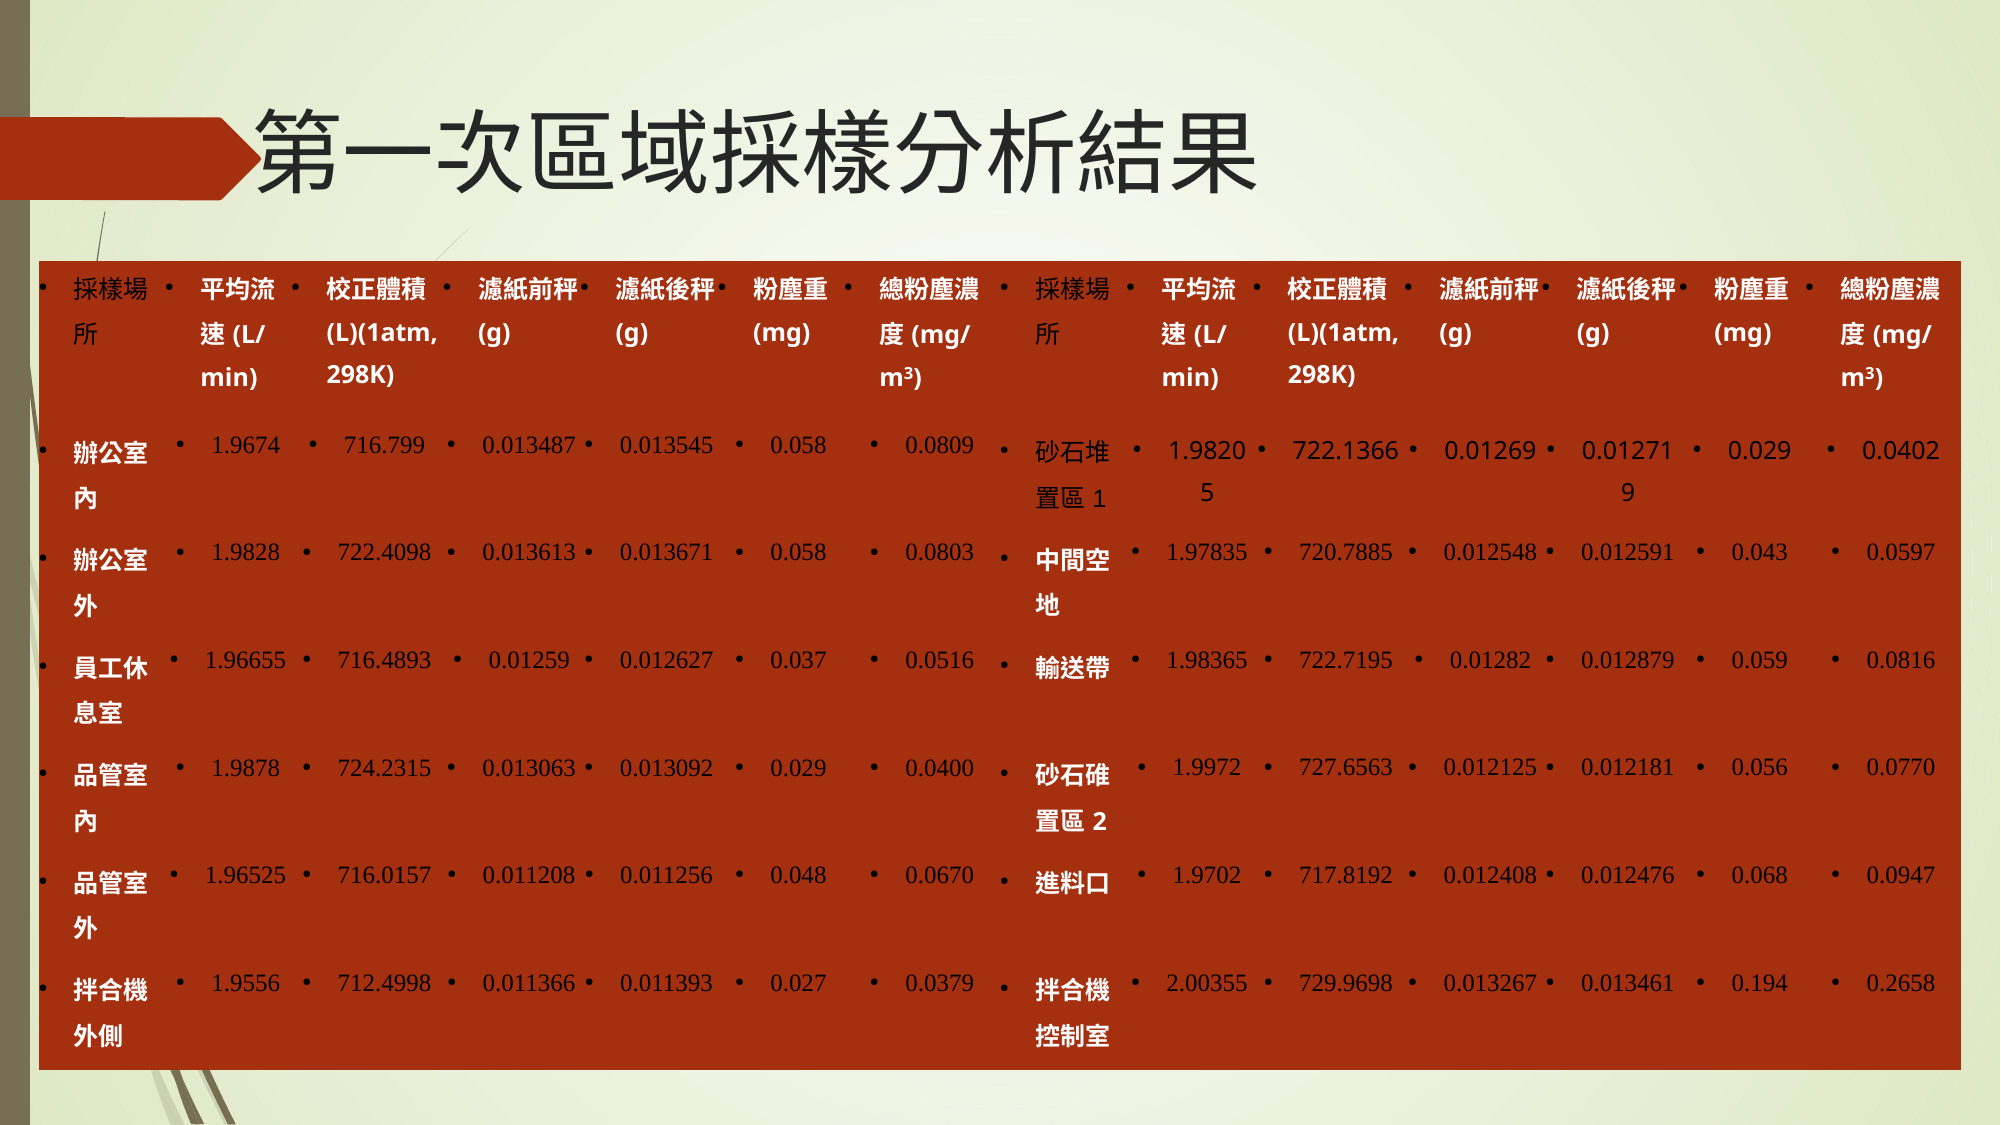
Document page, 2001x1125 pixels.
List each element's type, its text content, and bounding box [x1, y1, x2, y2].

table_header 粉塵重(mg) [1679, 261, 1805, 424]
table_cell 0.013613 [443, 532, 580, 639]
table_cell 716.4893 [291, 639, 443, 747]
table_cell 輸送帶 [1000, 639, 1126, 747]
table_cell 0.0803 [844, 532, 1000, 639]
table_cell 0.0400 [844, 747, 1000, 854]
table_cell 0.012591 [1542, 531, 1679, 639]
table_cell 0.043 [1679, 531, 1805, 639]
table_cell 1.9828 [165, 532, 291, 639]
table_cell 722.4098 [291, 532, 443, 639]
table_header 1.98205 [1126, 424, 1253, 531]
table_cell 0.012408 [1404, 854, 1542, 962]
table_cell 辦公室內 [39, 424, 165, 532]
table_header 0.0402 [1805, 424, 1961, 531]
table_header 砂石堆置區1 [1000, 424, 1126, 531]
table_header 總粉塵濃度(mg/m3) [1805, 261, 1961, 424]
table_cell 中間空地 [1000, 531, 1126, 639]
table_cell 712.4998 [291, 962, 443, 1070]
table_cell 0.013545 [580, 424, 718, 532]
table_cell 品管室內 [39, 747, 165, 854]
table_cell 0.037 [718, 639, 844, 747]
table_header 採樣場所 [39, 261, 165, 424]
table_cell 716.799 [291, 424, 443, 532]
table_header 總粉塵濃度(mg/m3) [844, 261, 1000, 424]
table_cell 729.9698 [1253, 962, 1404, 1070]
table_cell 0.011366 [443, 962, 580, 1070]
table_cell 0.012476 [1542, 854, 1679, 962]
table_cell 1.9556 [165, 962, 291, 1070]
table_cell 1.9702 [1126, 854, 1253, 962]
table_cell 進料口 [1000, 854, 1126, 962]
table_cell 0.0597 [1805, 531, 1961, 639]
table_cell 0.059 [1679, 639, 1805, 747]
table_cell 0.0816 [1805, 639, 1961, 747]
table_cell 拌合機控制室 [1000, 962, 1126, 1070]
table_cell 0.013487 [443, 424, 580, 532]
table_cell 1.97835 [1126, 531, 1253, 639]
table_cell 2.00355 [1126, 962, 1253, 1070]
table_header 校正體積(L)(1atm, 298K) [1253, 261, 1404, 424]
table_cell 0.194 [1679, 962, 1805, 1070]
table_cell 0.0947 [1805, 854, 1961, 962]
table_cell 0.013671 [580, 532, 718, 639]
table_cell 品管室外 [39, 854, 165, 962]
table_cell 0.013267 [1404, 962, 1542, 1070]
table_header 濾紙後秤(g) [1542, 261, 1679, 424]
table_cell 727.6563 [1253, 747, 1404, 854]
title 第一次區域採樣分析結果 [236, 87, 1699, 261]
table_cell 0.0809 [844, 424, 1000, 532]
table_cell 0.013092 [580, 747, 718, 854]
table_cell 1.9878 [165, 747, 291, 854]
table_header 粉塵重(mg) [718, 261, 844, 424]
table_cell 0.027 [718, 962, 844, 1070]
table_cell 0.012627 [580, 639, 718, 747]
table_header 濾紙後秤(g) [580, 261, 718, 424]
table_cell 0.068 [1679, 854, 1805, 962]
table_cell 0.011393 [580, 962, 718, 1070]
table_cell 砂石碓置區2 [1000, 747, 1126, 854]
table_cell 0.012181 [1542, 747, 1679, 854]
table_cell 0.048 [718, 854, 844, 962]
table_header 濾紙前秤(g) [1404, 261, 1542, 424]
table_cell 724.2315 [291, 747, 443, 854]
table_cell 員工休息室 [39, 639, 165, 747]
table_cell 0.0516 [844, 639, 1000, 747]
table_cell 0.0379 [844, 962, 1000, 1070]
table_cell 1.96525 [165, 854, 291, 962]
table_cell 0.029 [718, 747, 844, 854]
table_cell 辦公室外 [39, 532, 165, 639]
table_cell 0.013063 [443, 747, 580, 854]
table_cell 0.2658 [1805, 962, 1961, 1070]
table_cell 0.011208 [443, 854, 580, 962]
table_cell 0.0670 [844, 854, 1000, 962]
table_header 採樣場所 [1000, 261, 1126, 424]
table_cell 717.8192 [1253, 854, 1404, 962]
table_cell 0.0770 [1805, 747, 1961, 854]
table_cell 0.013461 [1542, 962, 1679, 1070]
table_cell 0.058 [718, 532, 844, 639]
table_header 0.01269 [1404, 424, 1542, 531]
table_cell 1.98365 [1126, 639, 1253, 747]
table_cell 722.7195 [1253, 639, 1404, 747]
table_header 722.1366 [1253, 424, 1404, 531]
table_cell 1.96655 [165, 639, 291, 747]
table_cell 1.9674 [165, 424, 291, 532]
table_cell 0.058 [718, 424, 844, 532]
table_cell 716.0157 [291, 854, 443, 962]
table_header 濾紙前秤(g) [443, 261, 580, 424]
table_cell 拌合機外側 [39, 962, 165, 1070]
table_cell 0.012879 [1542, 639, 1679, 747]
table_cell 0.012548 [1404, 531, 1542, 639]
table_cell 1.9972 [1126, 747, 1253, 854]
table_cell 0.011256 [580, 854, 718, 962]
table_header 校正體積(L)(1atm, 298K) [291, 261, 443, 424]
table_cell 720.7885 [1253, 531, 1404, 639]
table_header 0.012719 [1542, 424, 1679, 531]
table_cell 0.012125 [1404, 747, 1542, 854]
table_header 0.029 [1679, 424, 1805, 531]
table_cell 0.01259 [443, 639, 580, 747]
table_cell 0.01282 [1404, 639, 1542, 747]
table_header 平均流速(L/min) [165, 261, 291, 424]
table_cell 0.056 [1679, 747, 1805, 854]
table_header 平均流速(L/min) [1126, 261, 1253, 424]
